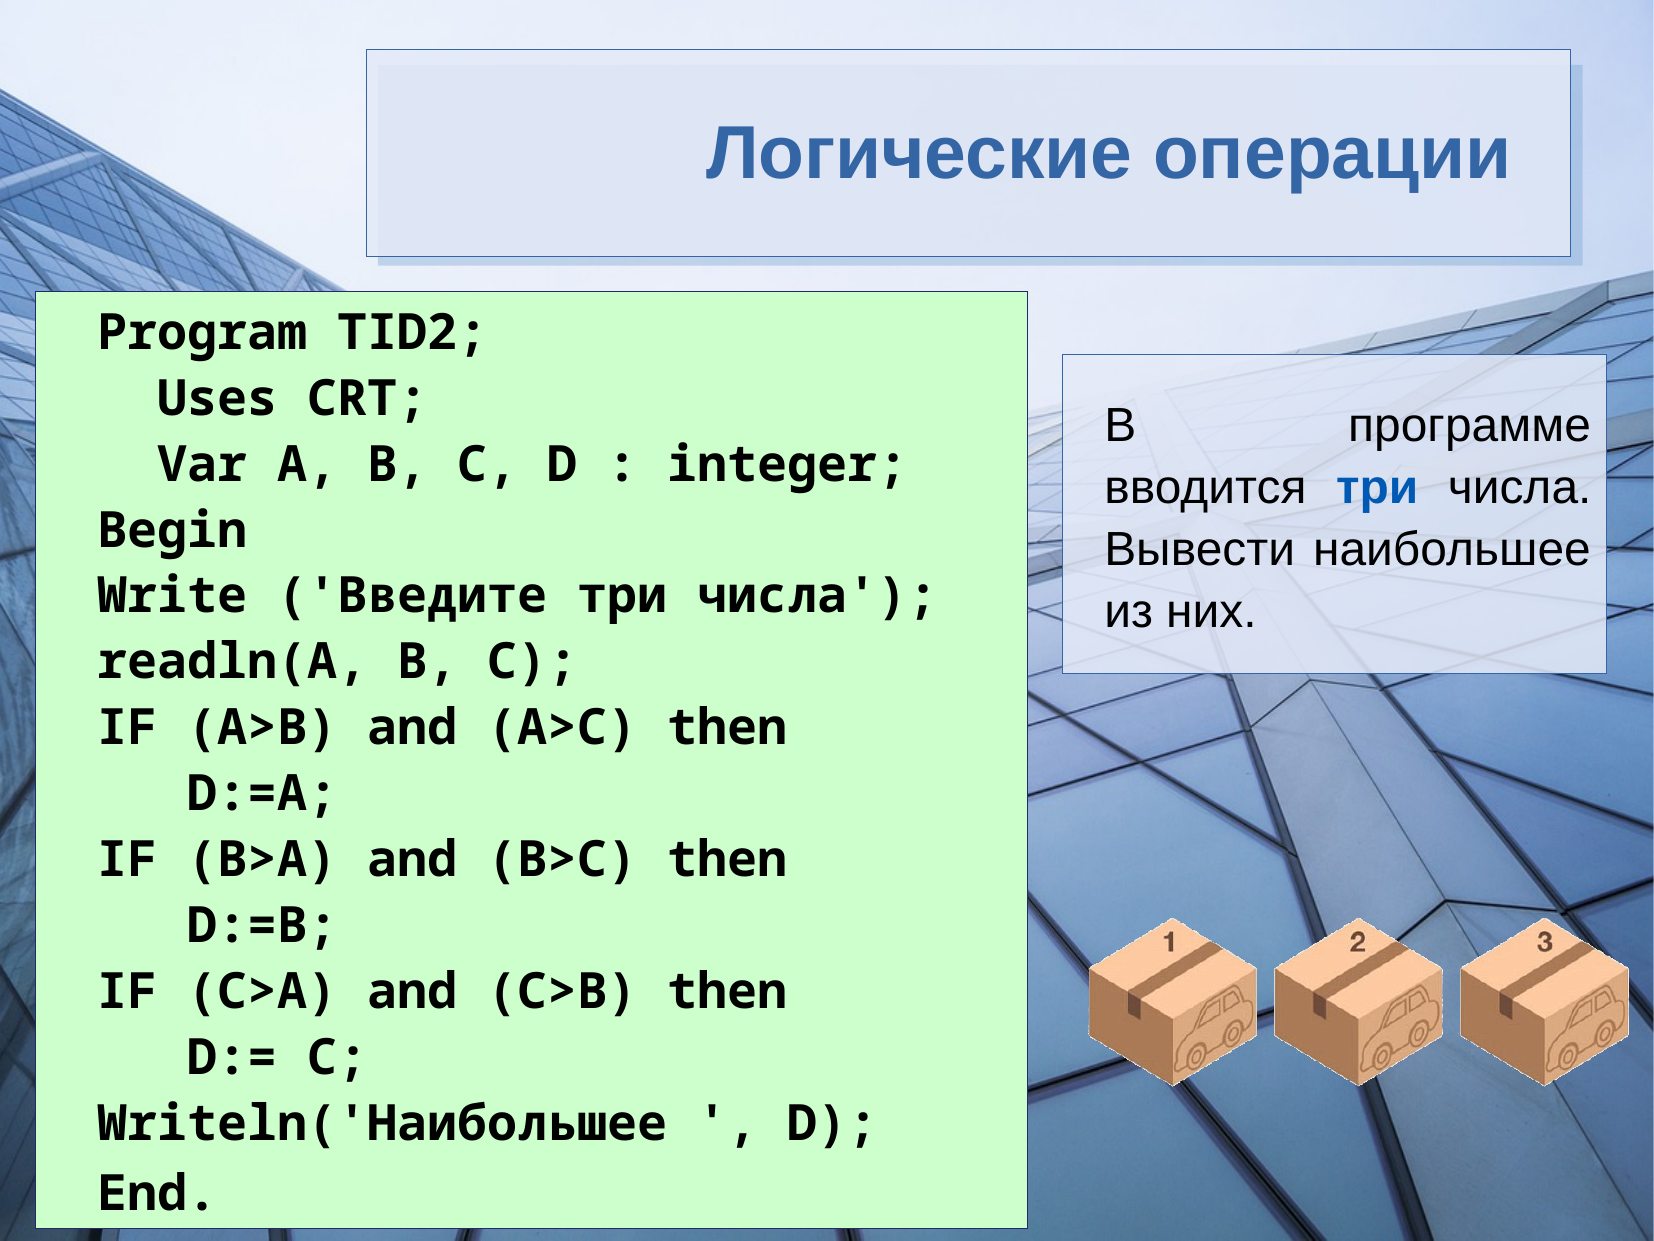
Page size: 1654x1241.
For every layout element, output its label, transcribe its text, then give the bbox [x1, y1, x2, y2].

text_box В программе вводится три числа. Вывести наибольшее из них. [1062, 354, 1607, 674]
picture [0, 0, 1654, 1241]
text_box Program TID2; Uses CRT; Var А, В, С, D : integer; Begin Write ('Введите три числа'); readln(А, В, С); IF (A>B) and (A>C) then D:=A; IF (B>A) and (B>C) then D:=B; IF (C>A) and (C>B) then D:= C; Writeln('Наибольшее ', D); End. [35, 291, 1028, 1229]
title Логические операции [366, 49, 1571, 257]
text_box [377, 64, 1583, 266]
